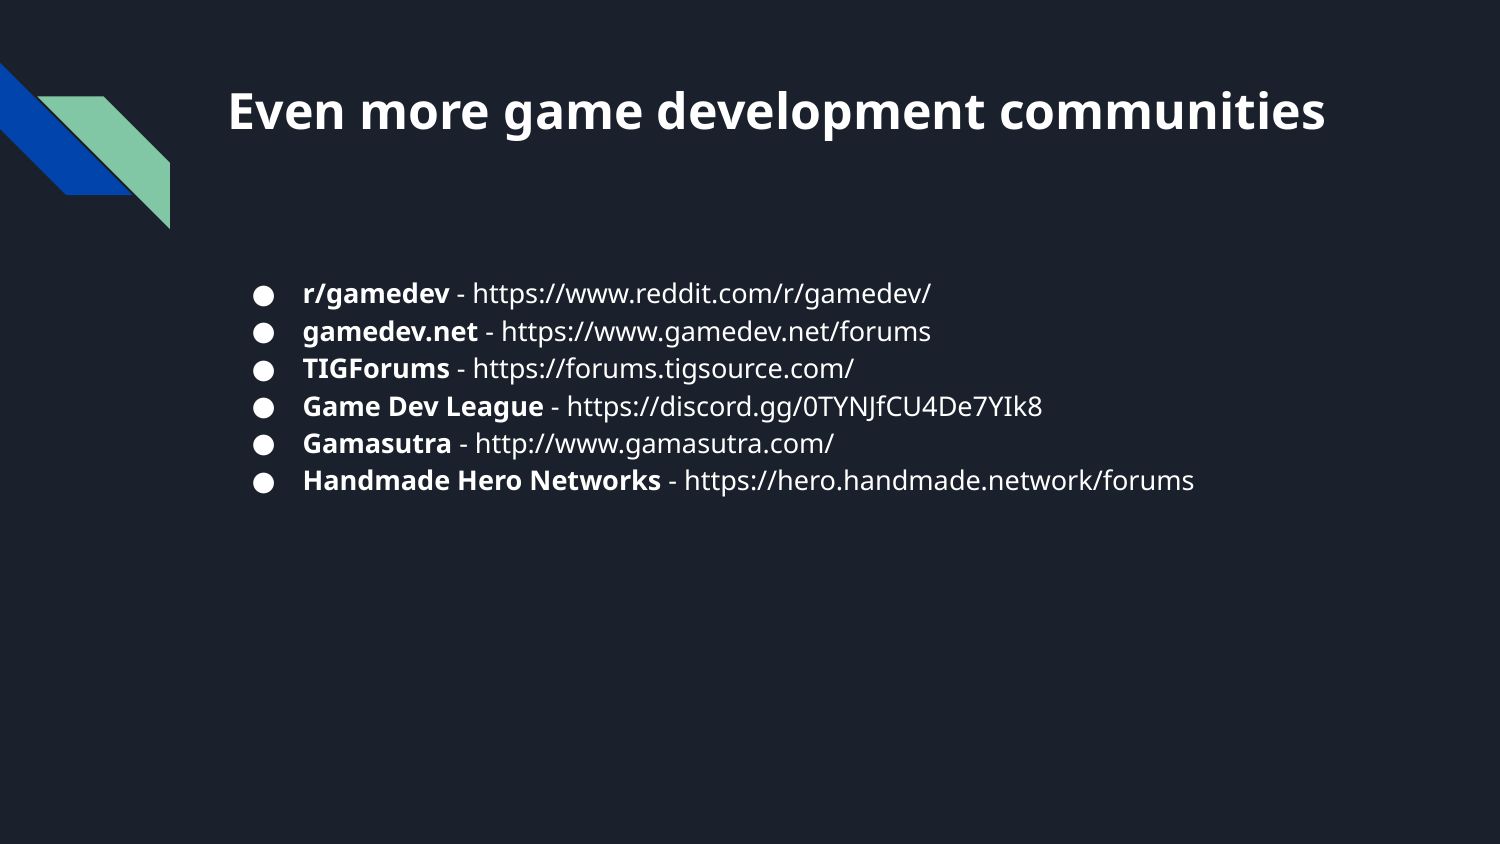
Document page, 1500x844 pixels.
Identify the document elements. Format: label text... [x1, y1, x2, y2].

text_box r/gamedev - https://www.reddit.com/r/gamedev/ gamedev.net - https://www.gamedev.net/forums TIGForums - https://forums.tigsource.com/ Game Dev League - https://discord.gg/0TYNJfCU4De7YIk8 Gamasutra - http://www.gamasutra.com/ Handmade Hero Networks - https://hero.handmade.network/forums [212, 257, 1368, 735]
text_box Even more game development communities [212, 64, 1368, 215]
